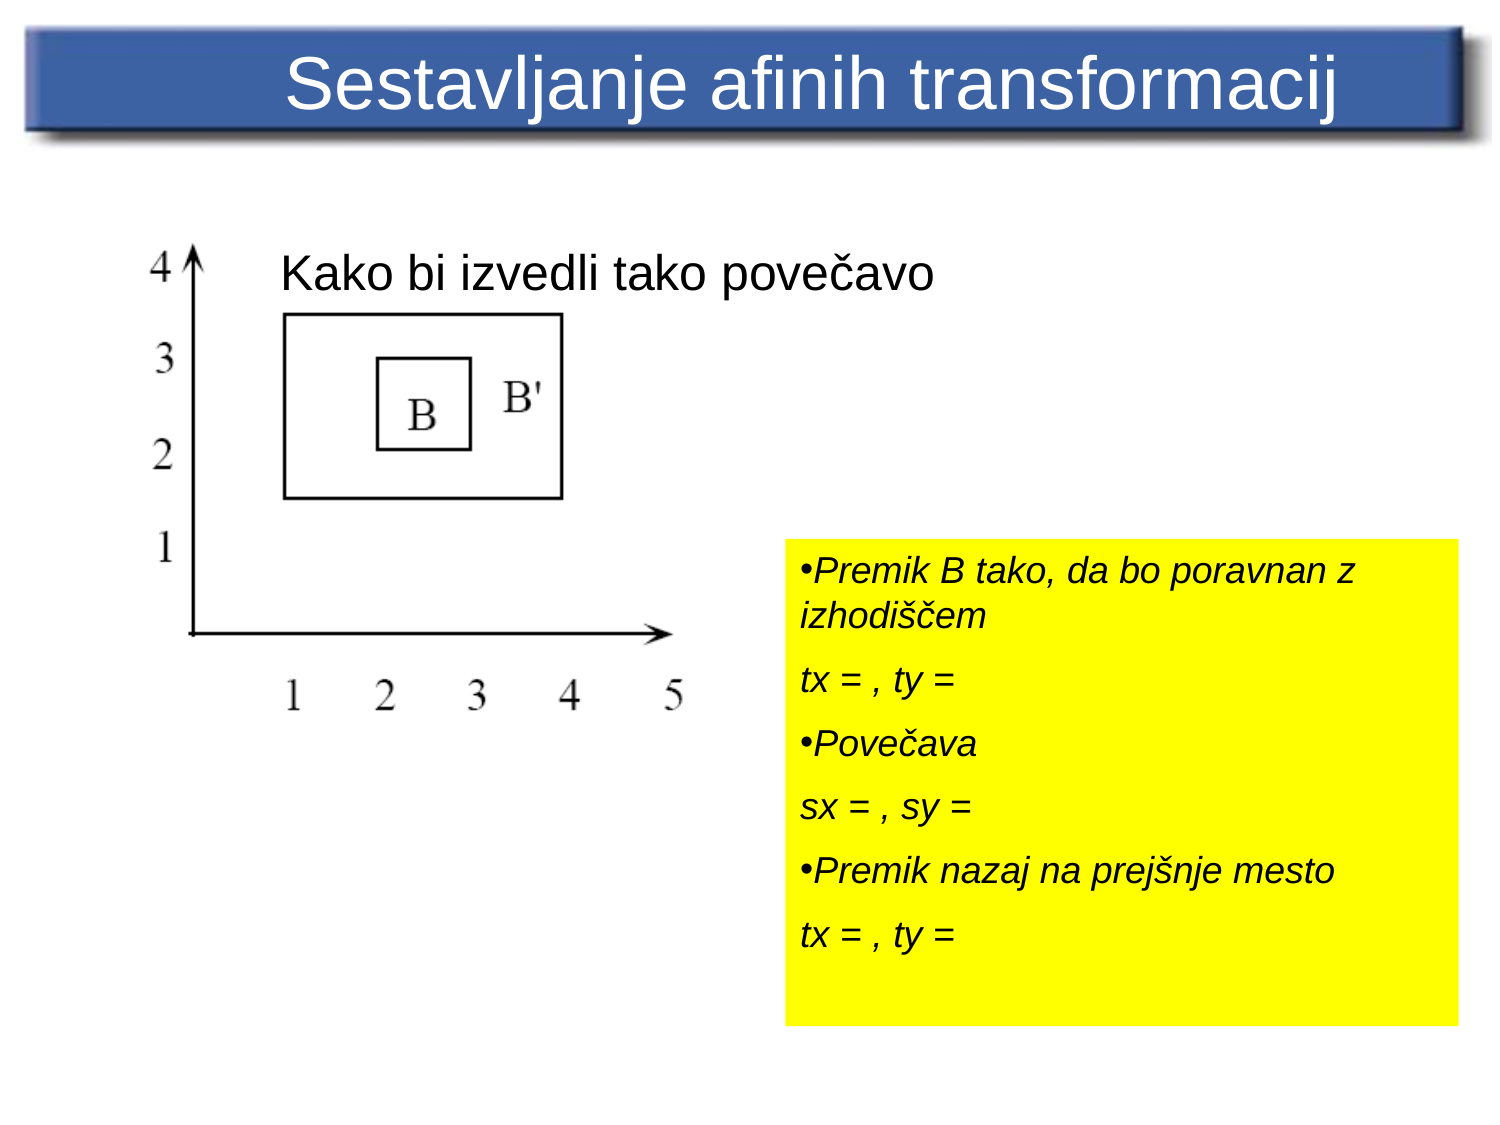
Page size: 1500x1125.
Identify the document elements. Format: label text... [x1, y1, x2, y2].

text_box Kako bi izvedli tako povečavo [265, 172, 953, 309]
title Sestavljanje afinih transformacij [62, 26, 1500, 133]
picture [29, 160, 901, 756]
text_box Premik B tako, da bo poravnan z izhodiščem tx = , ty = Povečava sx = , sy = Premik nazaj na prejšnje mesto tx = , ty = [785, 538, 1459, 1027]
picture [23, 23, 1492, 151]
